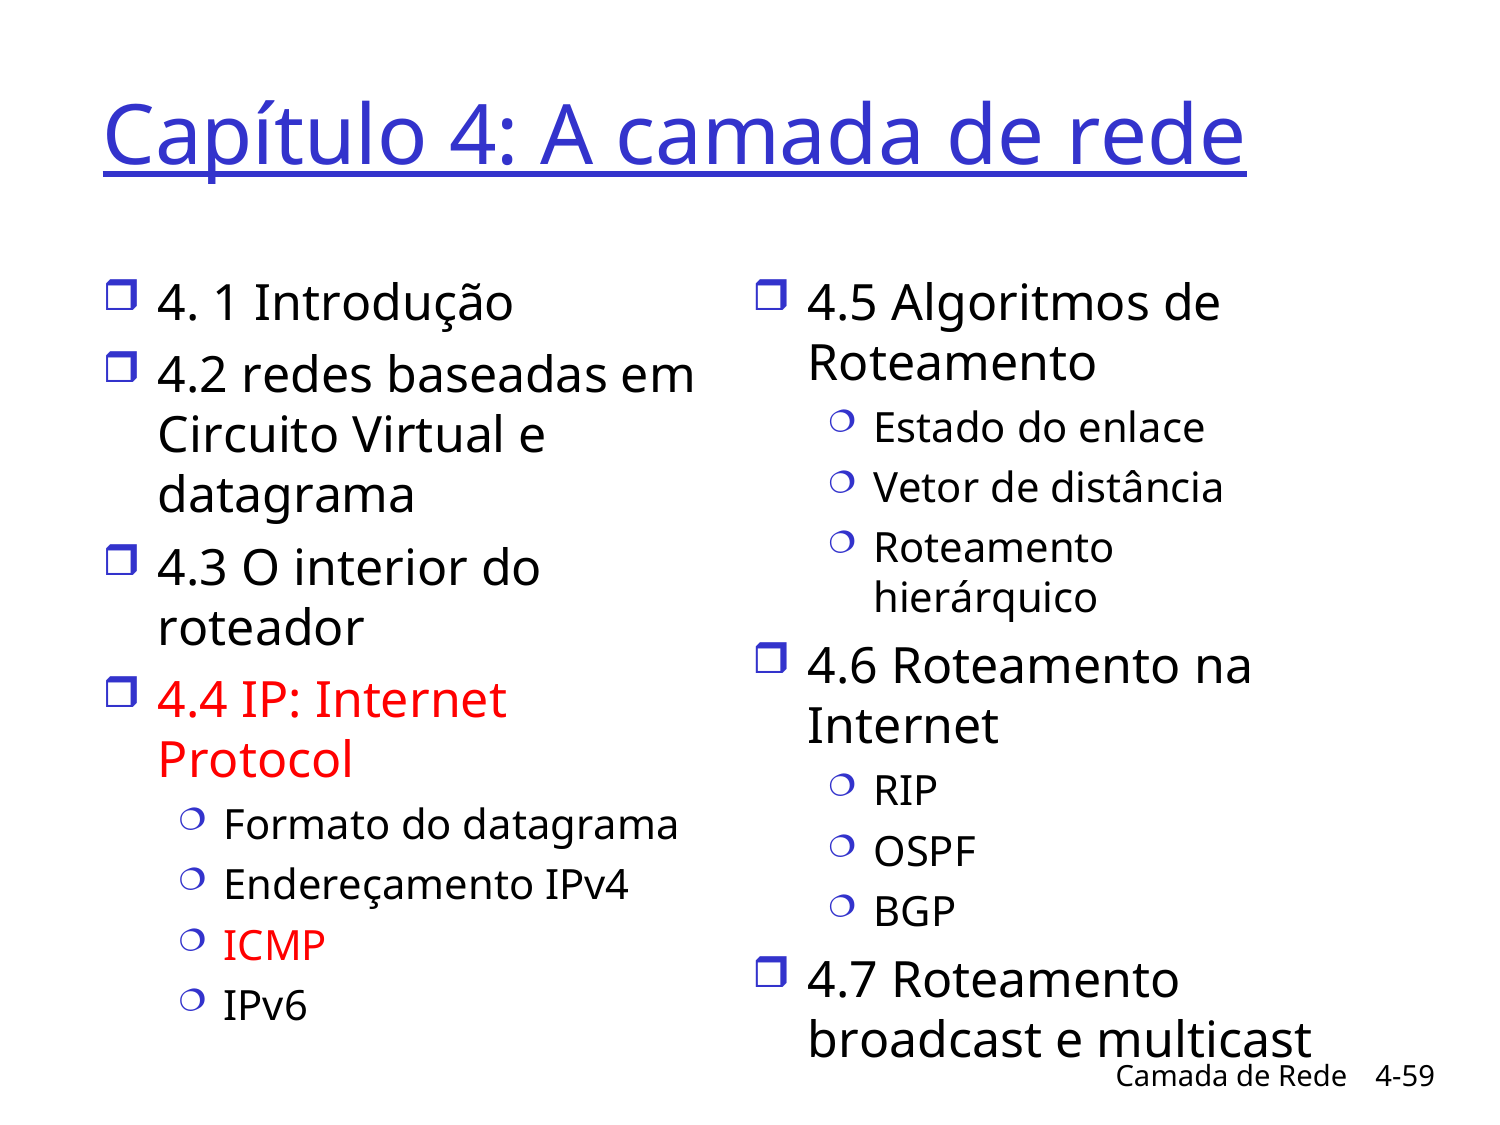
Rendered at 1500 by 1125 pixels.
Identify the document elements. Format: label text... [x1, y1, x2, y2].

text_box 4. 1 Introdução 4.2 redes baseadas em Circuito Virtual e datagrama 4.3 O interior do roteador 4.4 IP: Internet Protocol Formato do datagrama Endereçamento IPv4 ICMP IPv6 [87, 262, 713, 1037]
text_box 4.5 Algoritmos de Roteamento Estado do enlace Vetor de distância Roteamento hierárquico 4.6 Roteamento na Internet RIP OSPF BGP 4.7 Roteamento broadcast e multicast [737, 262, 1363, 1026]
text_box 4-<número> [1339, 1050, 1451, 1125]
text_box Capítulo 4: A camada de rede [87, 37, 1363, 225]
text_box Camada de Rede [887, 1050, 1339, 1125]
